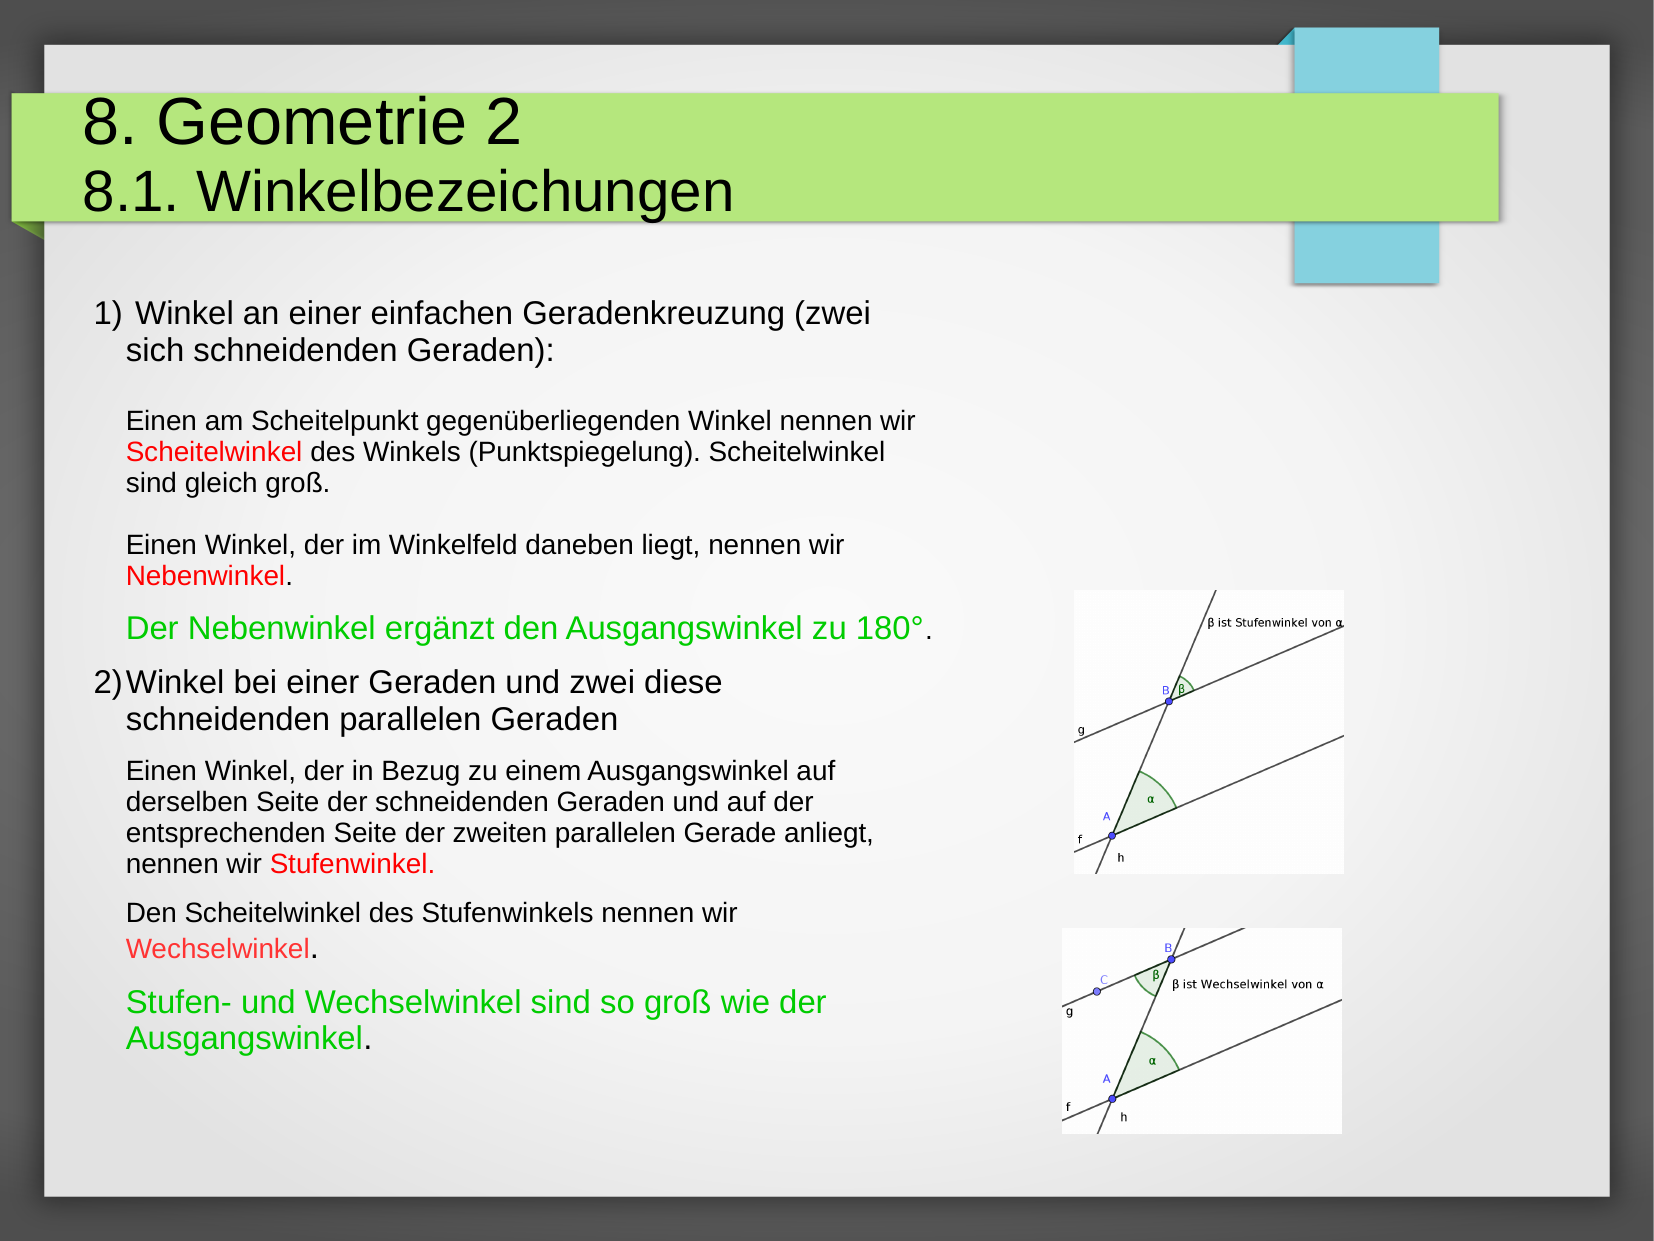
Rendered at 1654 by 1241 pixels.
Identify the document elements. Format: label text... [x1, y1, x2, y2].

list Winkel an einer einfachen Geradenkreuzung (zwei sich schneidenden Geraden): Einen am Scheitelpunkt gegenüberliegenden Winkel nennen wir Scheitelwinkel des Winkels (Punktspiegelung). Scheitelwinkel sind gleich groß. Einen Winkel, der im Winkelfeld daneben liegt, nennen wir Nebenwinkel. Der Nebenwinkel ergänzt den Ausgangswinkel zu 180°. Winkel bei einer Geraden und zwei diese schneidenden parallelen Geraden Einen Winkel, der in Bezug zu einem Ausgangswinkel auf derselben Seite der schneidenden Geraden und auf der entsprechenden Seite der zweiten parallelen Gerade anliegt, nennen wir Stufenwinkel. Den Scheitelwinkel des Stufenwinkels nennen wir Wechselwinkel. Stufen- und Wechselwinkel sind so groß wie der Ausgangswinkel. [82, 295, 934, 1099]
title 8. Geometrie 2 8.1. Winkelbezeichungen [82, 70, 1501, 239]
picture [0, 0, 1654, 1241]
